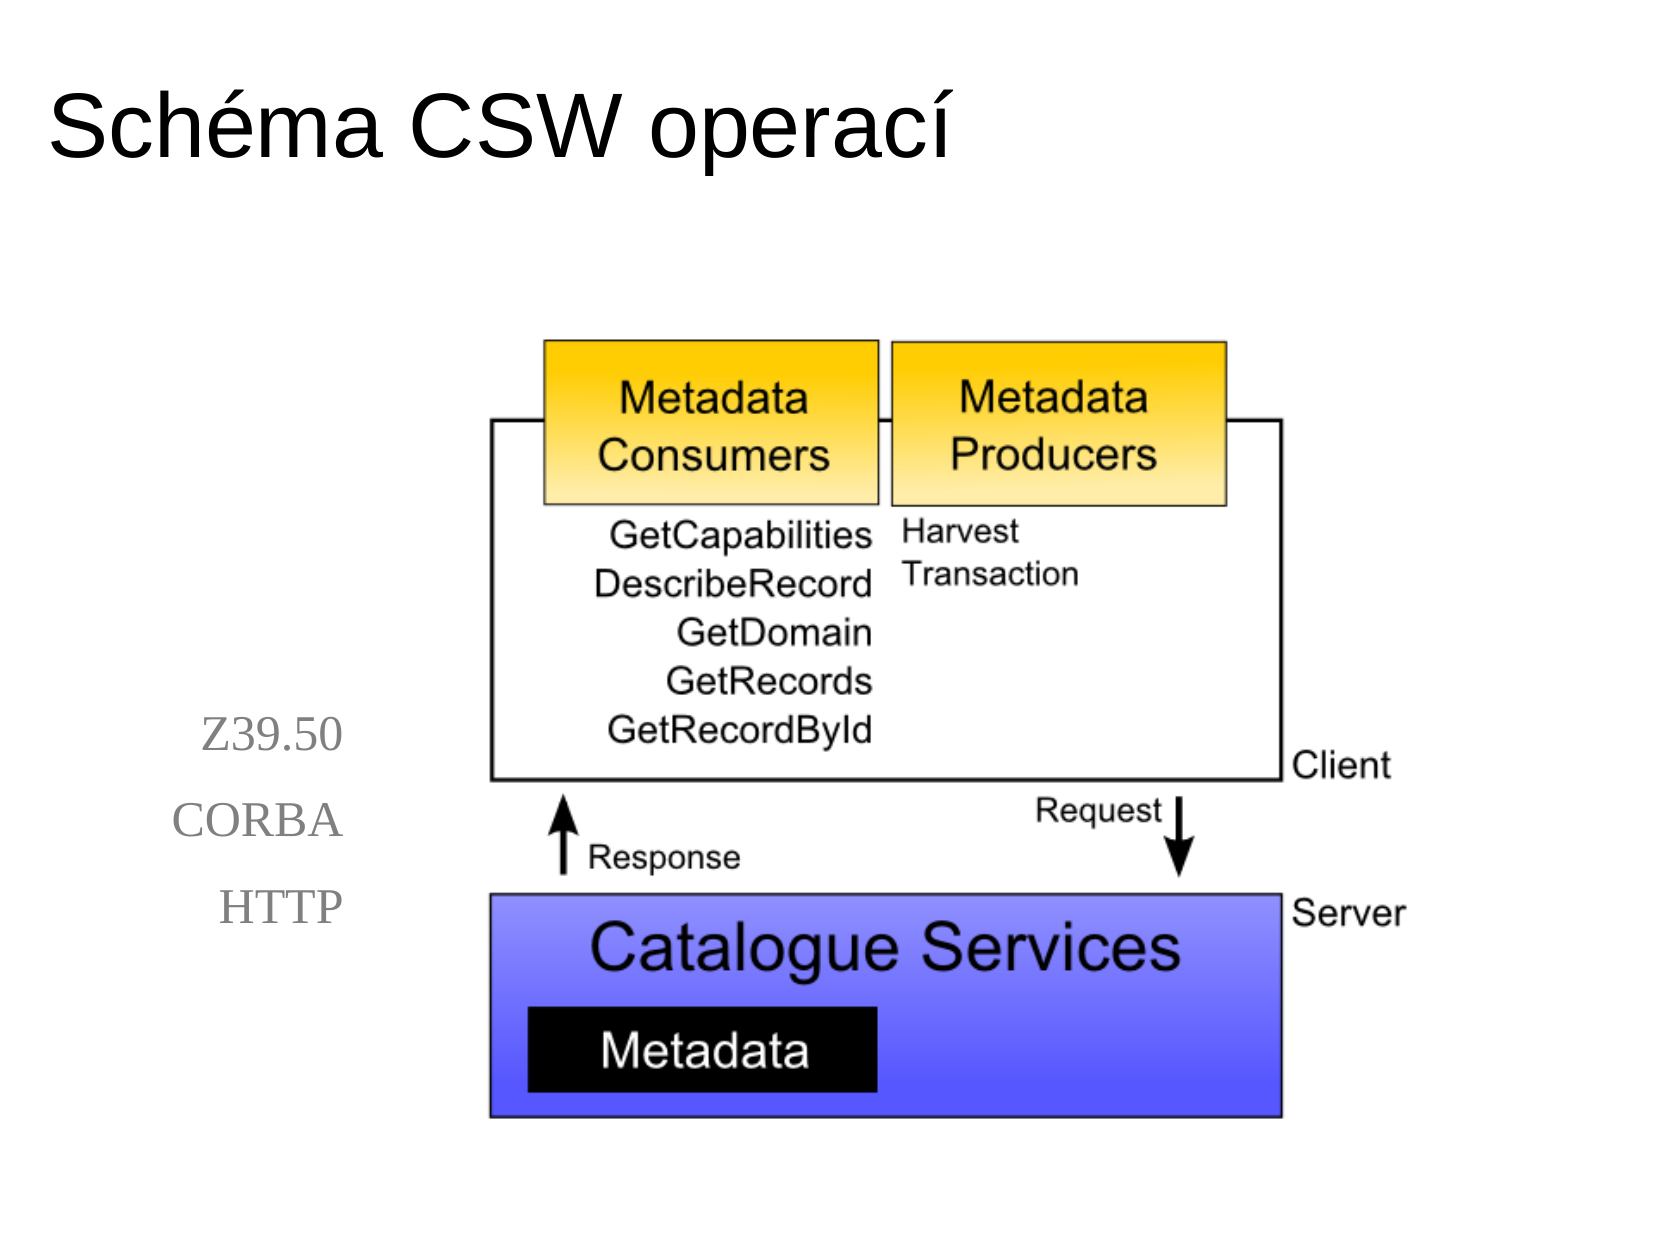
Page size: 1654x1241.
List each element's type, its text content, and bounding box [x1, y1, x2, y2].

title Schéma CSW operací [32, 34, 1361, 217]
text_box Z39.50 CORBA HTTP [123, 698, 359, 942]
picture [466, 333, 1426, 1132]
